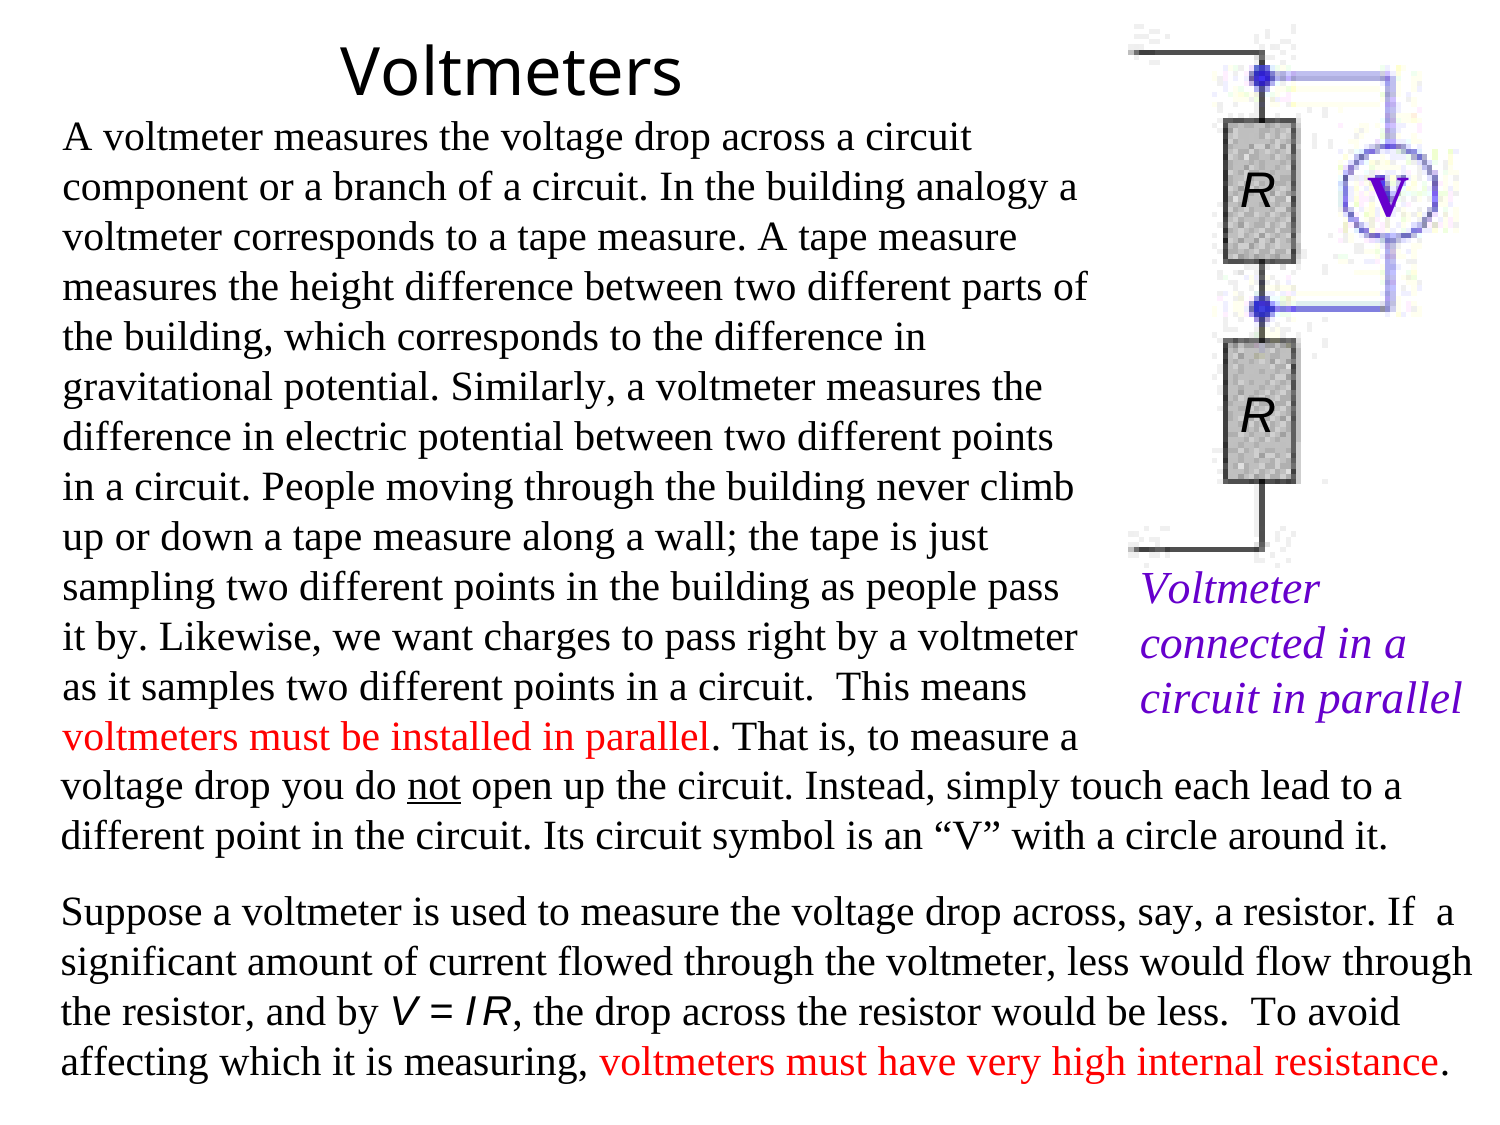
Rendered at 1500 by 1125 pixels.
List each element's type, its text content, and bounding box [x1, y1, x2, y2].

text_box A voltmeter measures the voltage drop across a circuit component or a branch of a circuit. In the building analogy a voltmeter corresponds to a tape measure. A tape measure measures the height difference between two different parts of the building, which corresponds to the difference in gravitational potential. Similarly, a voltmeter measures the difference in electric potential between two different points in a circuit. People moving through the building never climb up or down a tape measure along a wall; the tape is just sampling two different points in the building as people pass it by. Likewise, we want charges to pass right by a voltmeter as it samples two different points in a circuit. This means voltmeters must be installed in parallel. That is, to measure a [47, 101, 1109, 749]
title Voltmeters [112, 12, 913, 101]
text_box R [1224, 149, 1301, 226]
text_box Voltmeter connected in a circuit in parallel [1125, 549, 1500, 731]
text_box voltage drop you do not open up the circuit. Instead, simply touch each lead to a different point in the circuit. Its circuit symbol is an “V” with a circle around it. Suppose a voltmeter is used to measure the voltage drop across, say, a resistor. If a significant amount of current flowed through the voltmeter, less would flow through the resistor, and by V = I R, the drop across the resistor would be less. To avoid affecting which it is measuring, voltmeters must have very high internal resistance. [45, 749, 1500, 1092]
text_box R [1224, 374, 1301, 451]
picture [1087, 24, 1459, 601]
text_box V [1352, 149, 1453, 236]
